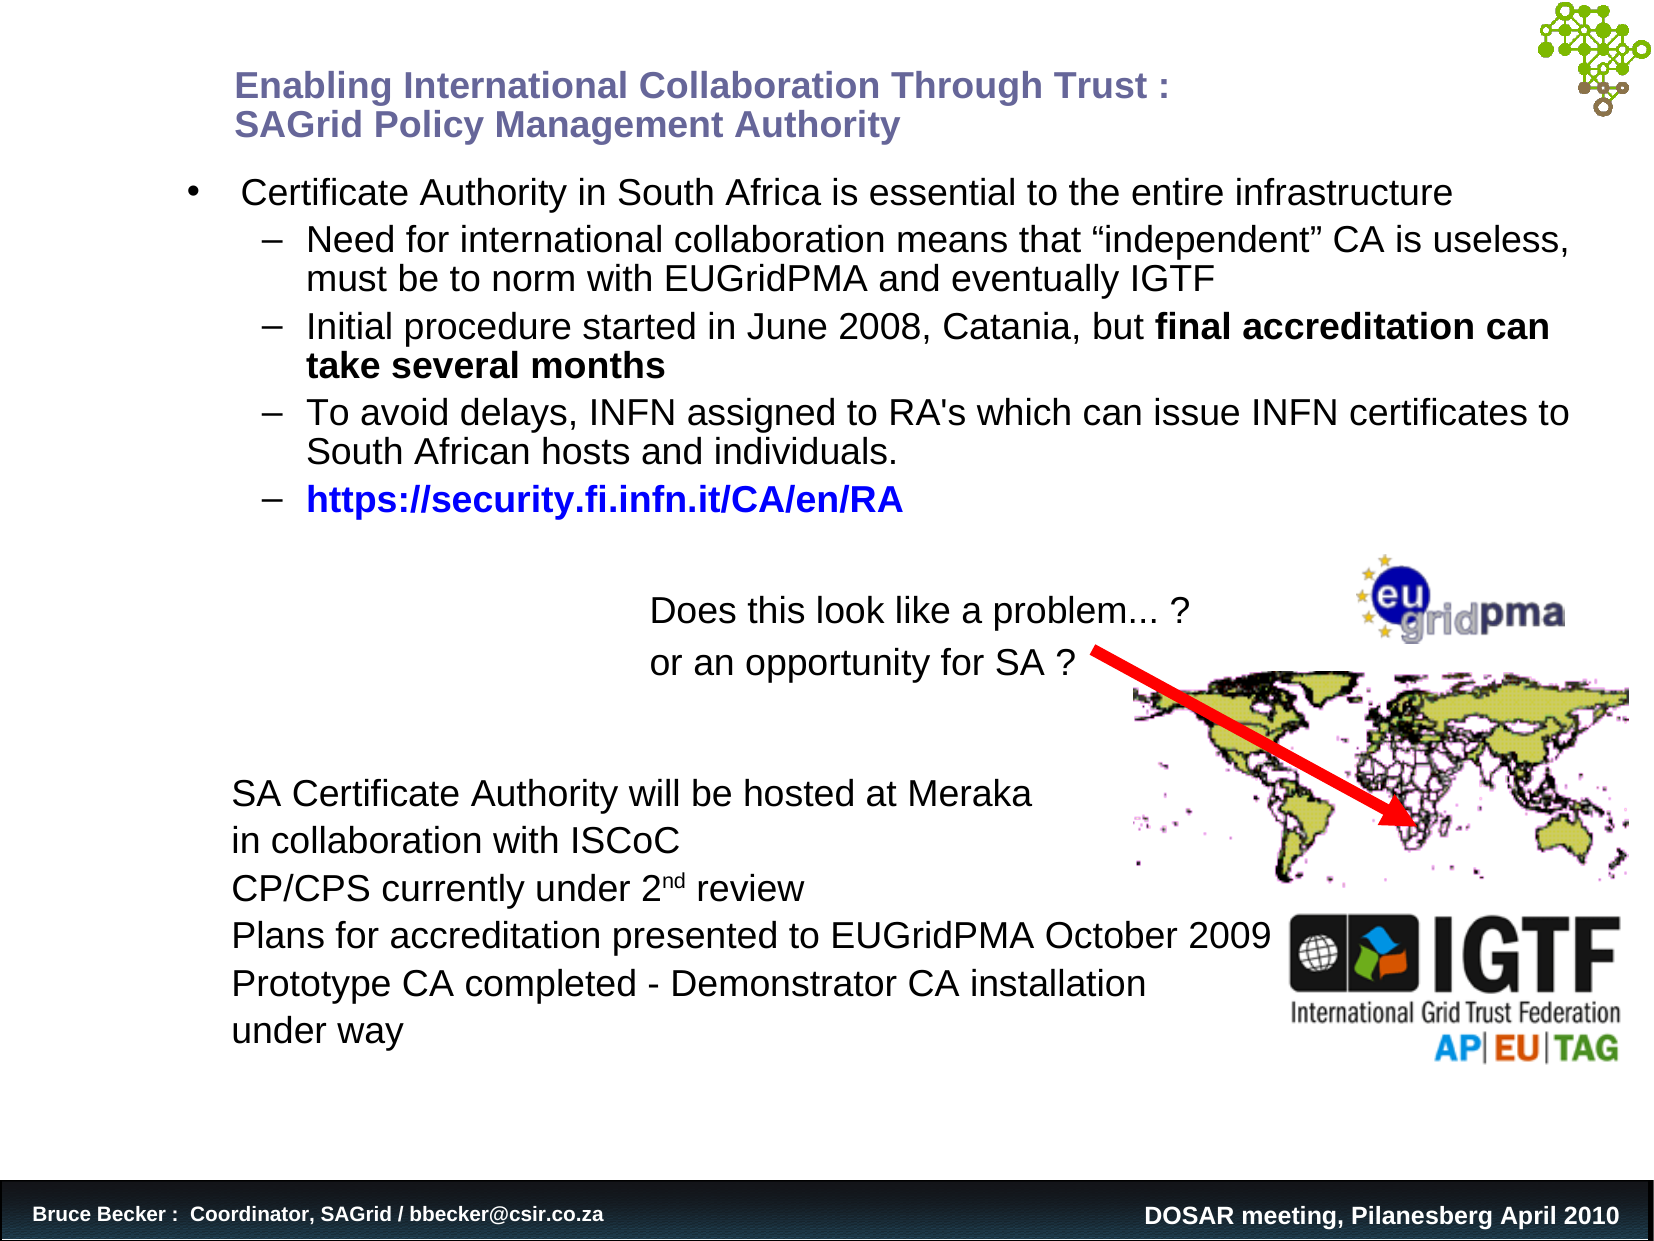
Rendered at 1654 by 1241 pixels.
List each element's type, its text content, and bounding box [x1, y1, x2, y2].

text_box Does this look like a problem... ? or an opportunity for SA ? [649, 590, 1254, 709]
picture [0, 1180, 1654, 1241]
title Enabling International Collaboration Through Trust : SAGrid Policy Management Authority [234, 25, 1595, 169]
text_box Certificate Authority in South Africa is essential to the entire infrastructure Need for international collaboration means that “independent” CA is useless, must be to norm with EUGridPMA and eventually IGTF Initial procedure started in June 2008, Catania, but final accreditation can take several months To avoid delays, INFN assigned to RA's which can issue INFN certificates to South African hosts and individuals. https://security.fi.infn.it/CA/en/RA [186, 169, 1624, 532]
picture [1534, 0, 1654, 119]
picture [1133, 671, 1629, 1068]
text_box SA Certificate Authority will be hosted at Meraka in collaboration with ISCoC CP/CPS currently under 2nd review Plans for accreditation presented to EUGridPMA October 2009 Prototype CA completed - Demonstrator CA installation under way [216, 767, 1287, 1060]
picture [1356, 554, 1565, 644]
